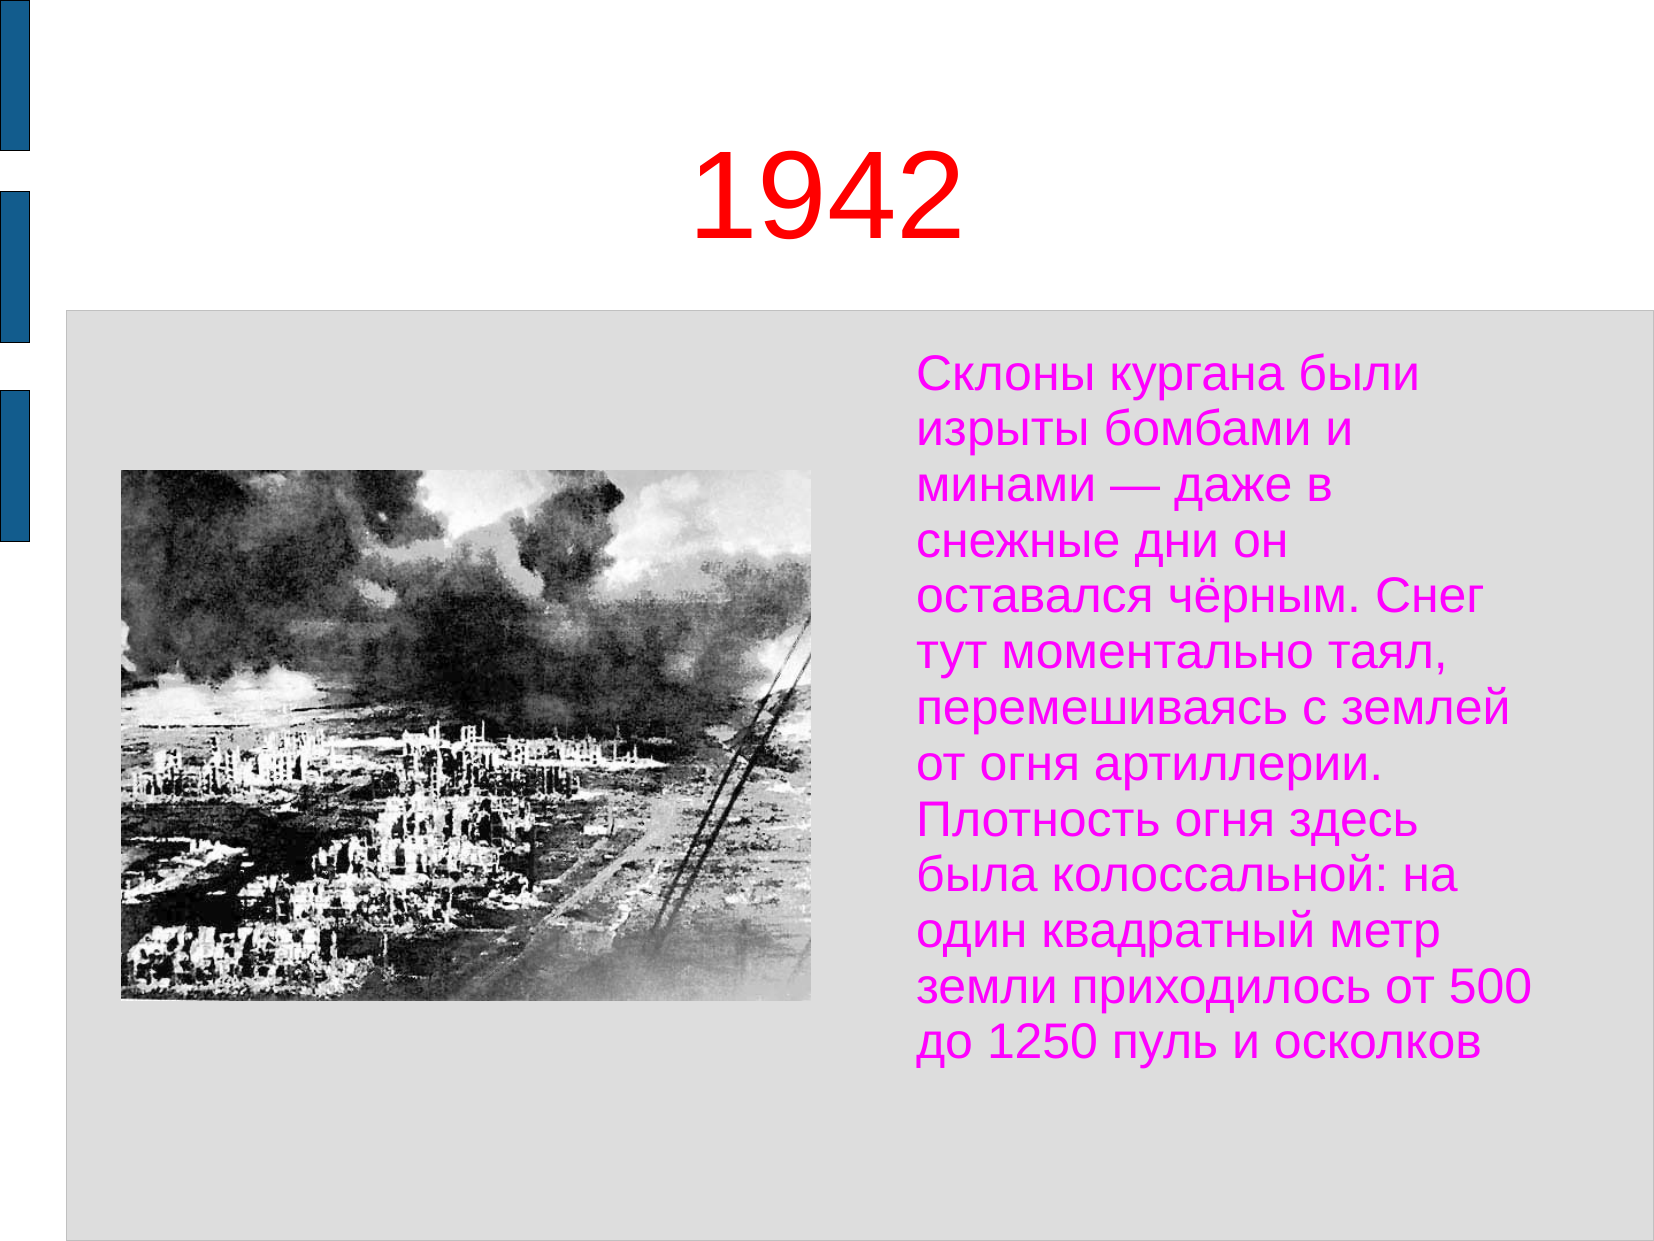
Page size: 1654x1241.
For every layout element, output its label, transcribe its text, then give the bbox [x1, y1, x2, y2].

title 1942 [121, 98, 1534, 291]
picture [121, 470, 811, 1001]
list Склоны кургана были изрыты бомбами и минами — даже в снежные дни он оставался чёрным. Снег тут моментально таял, перемешиваясь с землей от огня артиллерии. Плотность огня здесь была колоссальной: на один квадратный метр земли приходилось от 500 до 1250 пуль и осколков [845, 344, 1535, 1112]
